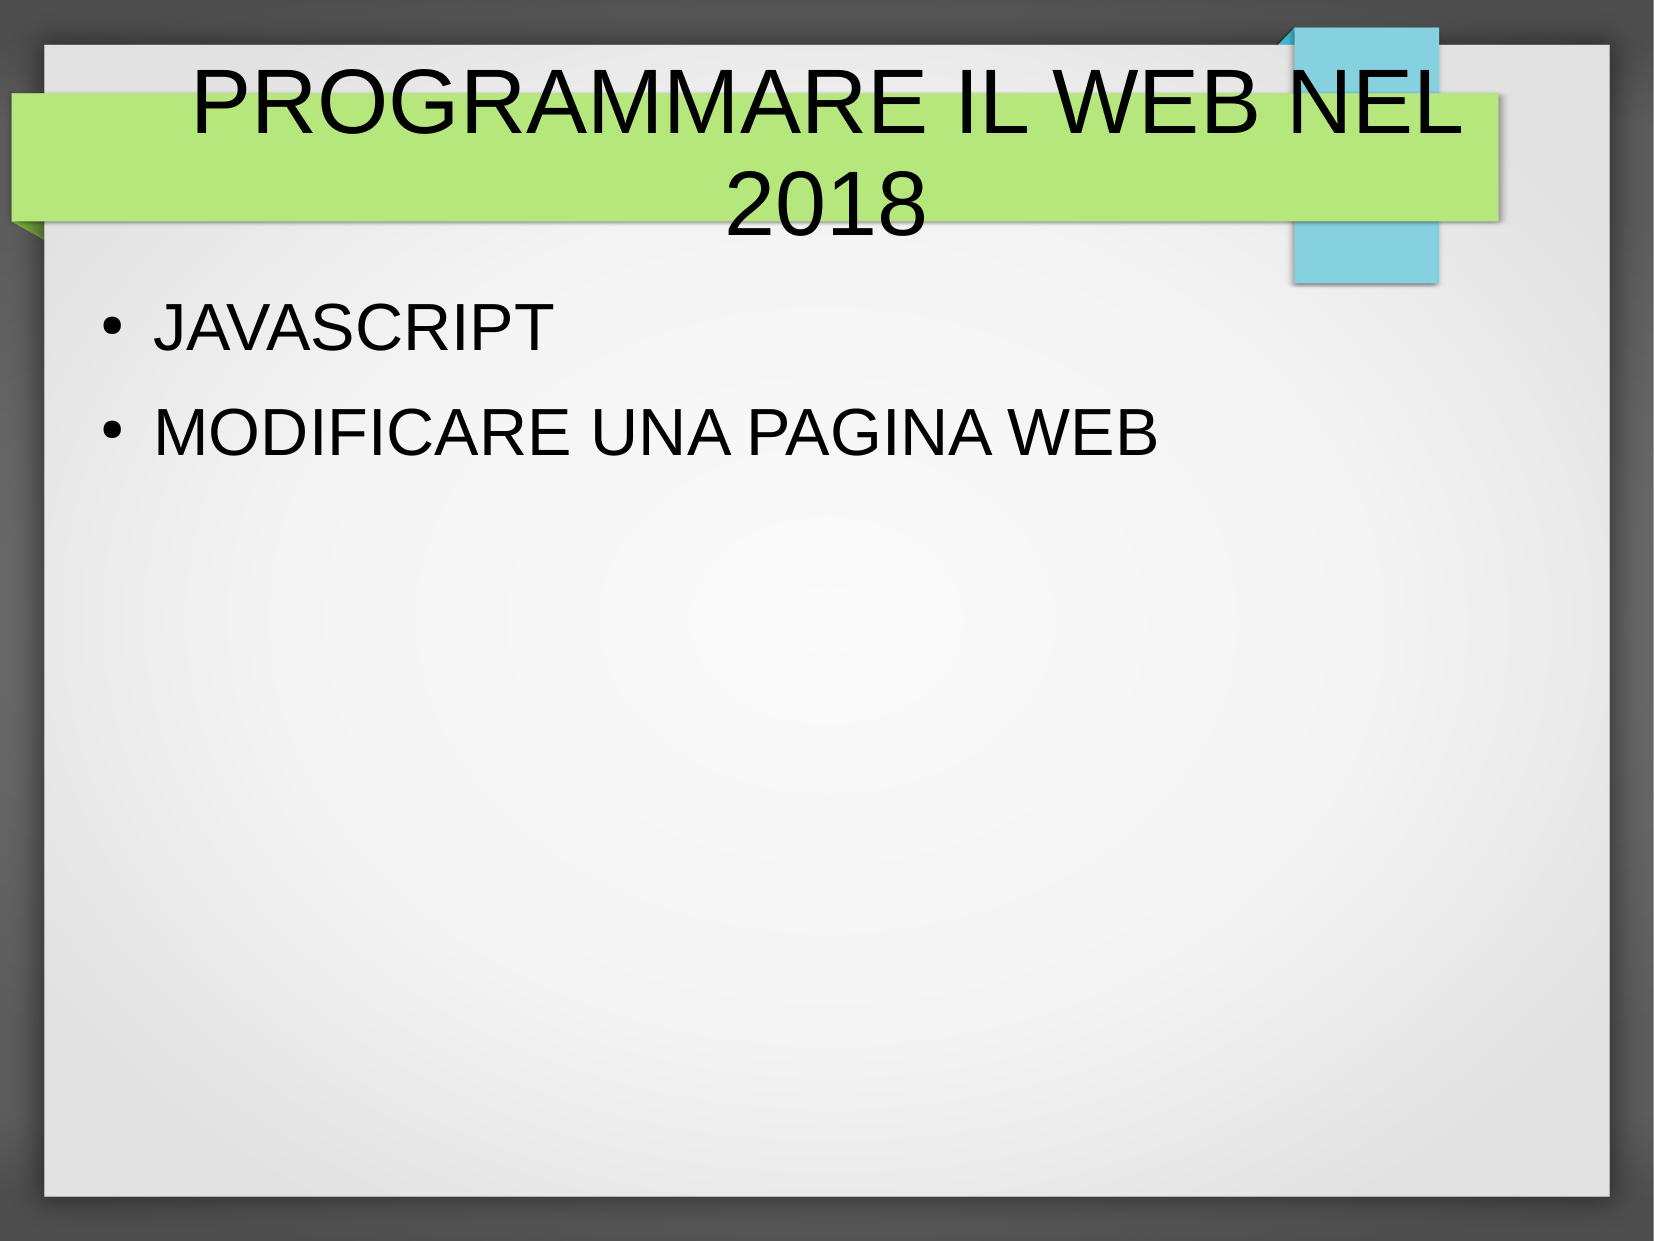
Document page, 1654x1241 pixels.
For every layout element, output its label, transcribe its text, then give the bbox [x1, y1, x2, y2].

list JAVASCRIPT MODIFICARE UNA PAGINA WEB [82, 290, 1571, 1182]
picture [0, 0, 1654, 1241]
title PROGRAMMARE IL WEB NEL 2018 [82, 49, 1571, 257]
